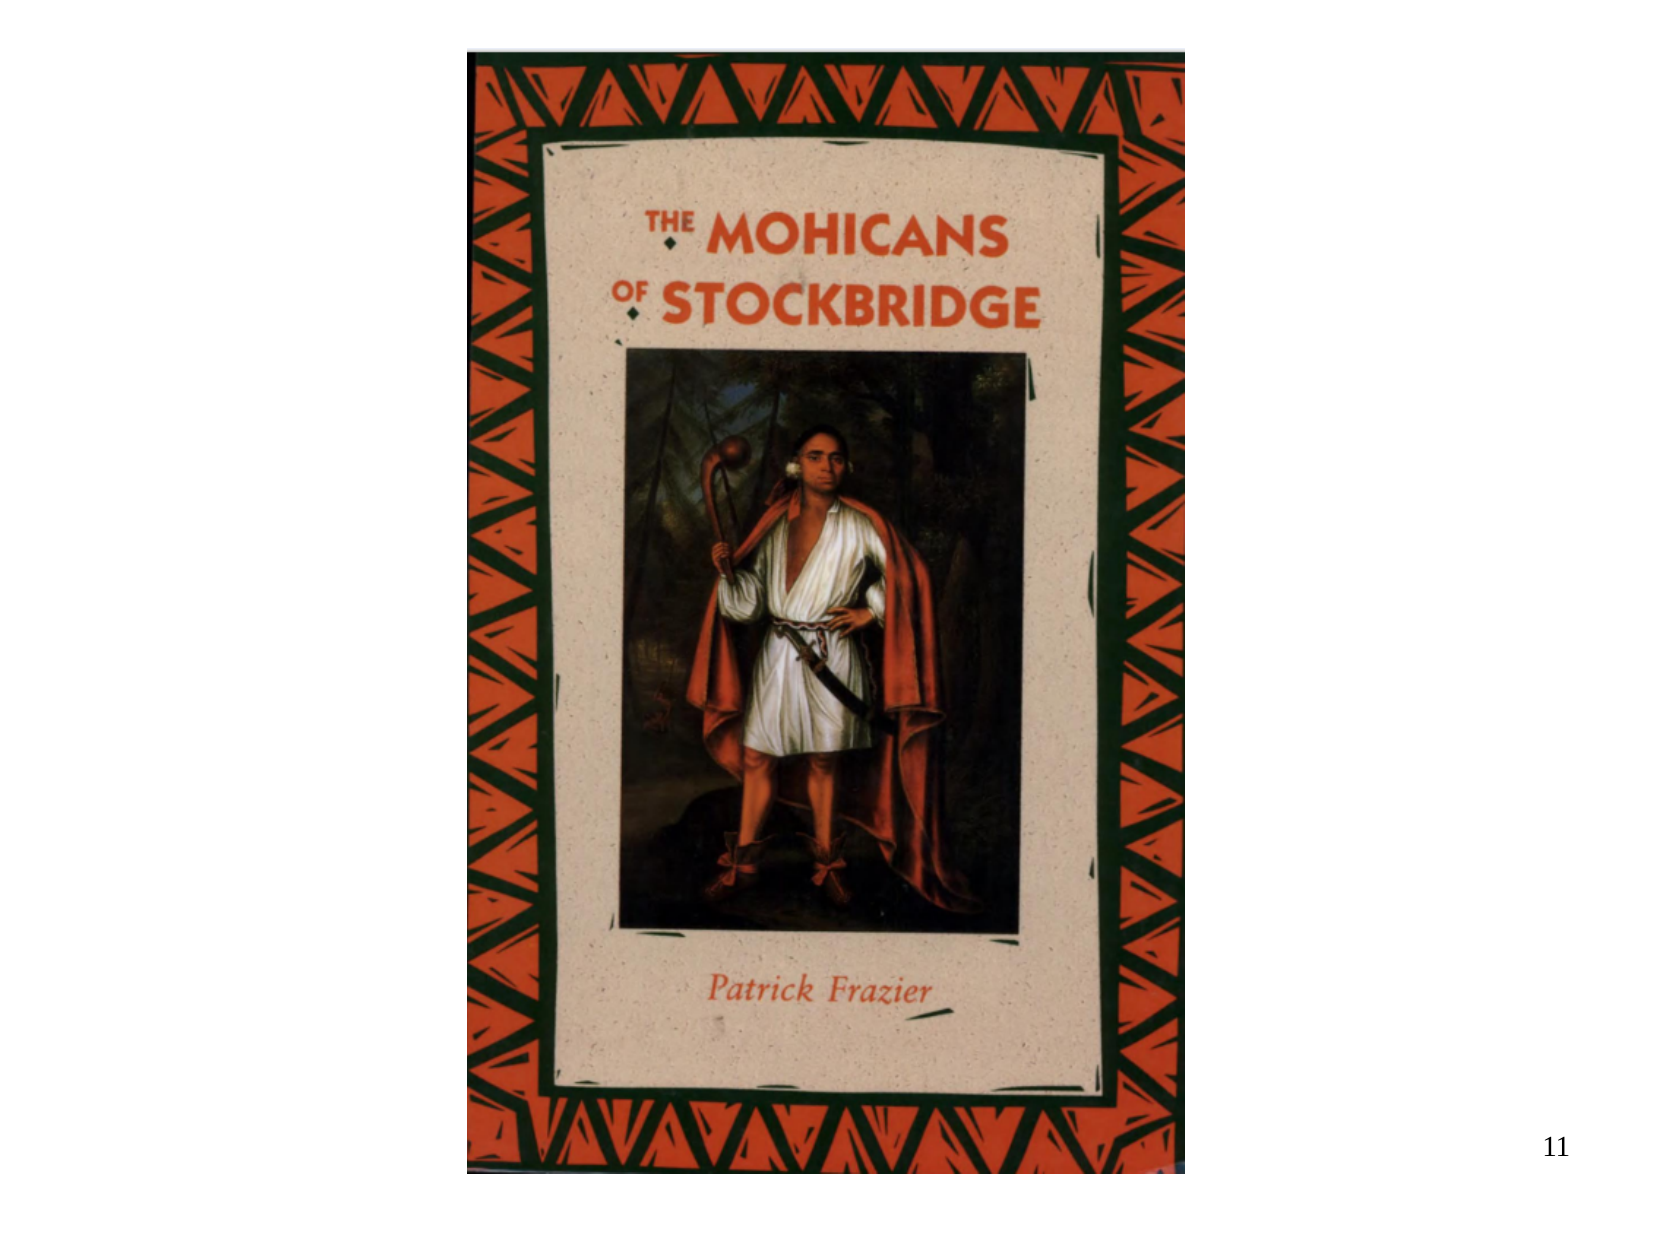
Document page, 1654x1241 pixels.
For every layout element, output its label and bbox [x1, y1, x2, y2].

picture [467, 48, 1185, 1174]
